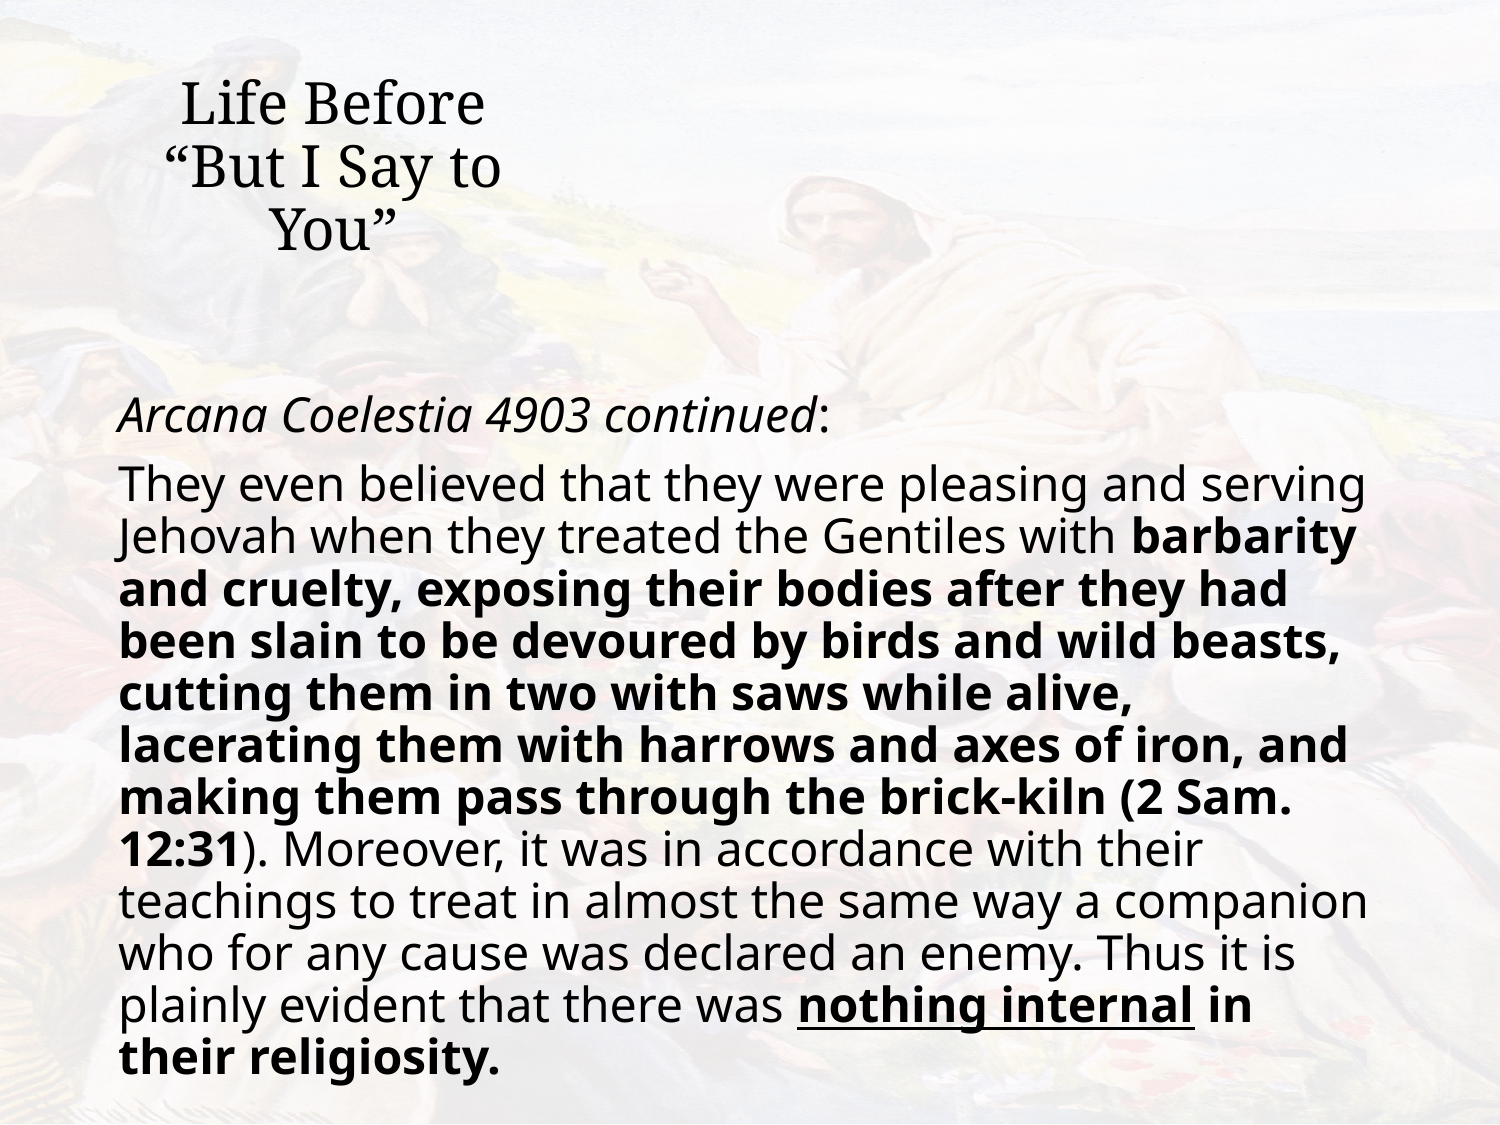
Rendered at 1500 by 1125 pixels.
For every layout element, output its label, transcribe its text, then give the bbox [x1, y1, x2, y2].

list Arcana Coelestia 4903 continued: They even believed that they were pleasing and serving Jehovah when they treated the Gentiles with barbarity and cruelty, exposing their bodies after they had been slain to be devoured by birds and wild beasts, cutting them in two with saws while alive, lacerating them with harrows and axes of iron, and making them pass through the brick-kiln (2 Sam. 12:31). Moreover, it was in accordance with their teachings to treat in almost the same way a companion who for any cause was declared an enemy. Thus it is plainly evident that there was nothing internal in their religiosity. [103, 383, 1397, 1098]
title Life Before “But I Say to You” [103, 59, 565, 278]
